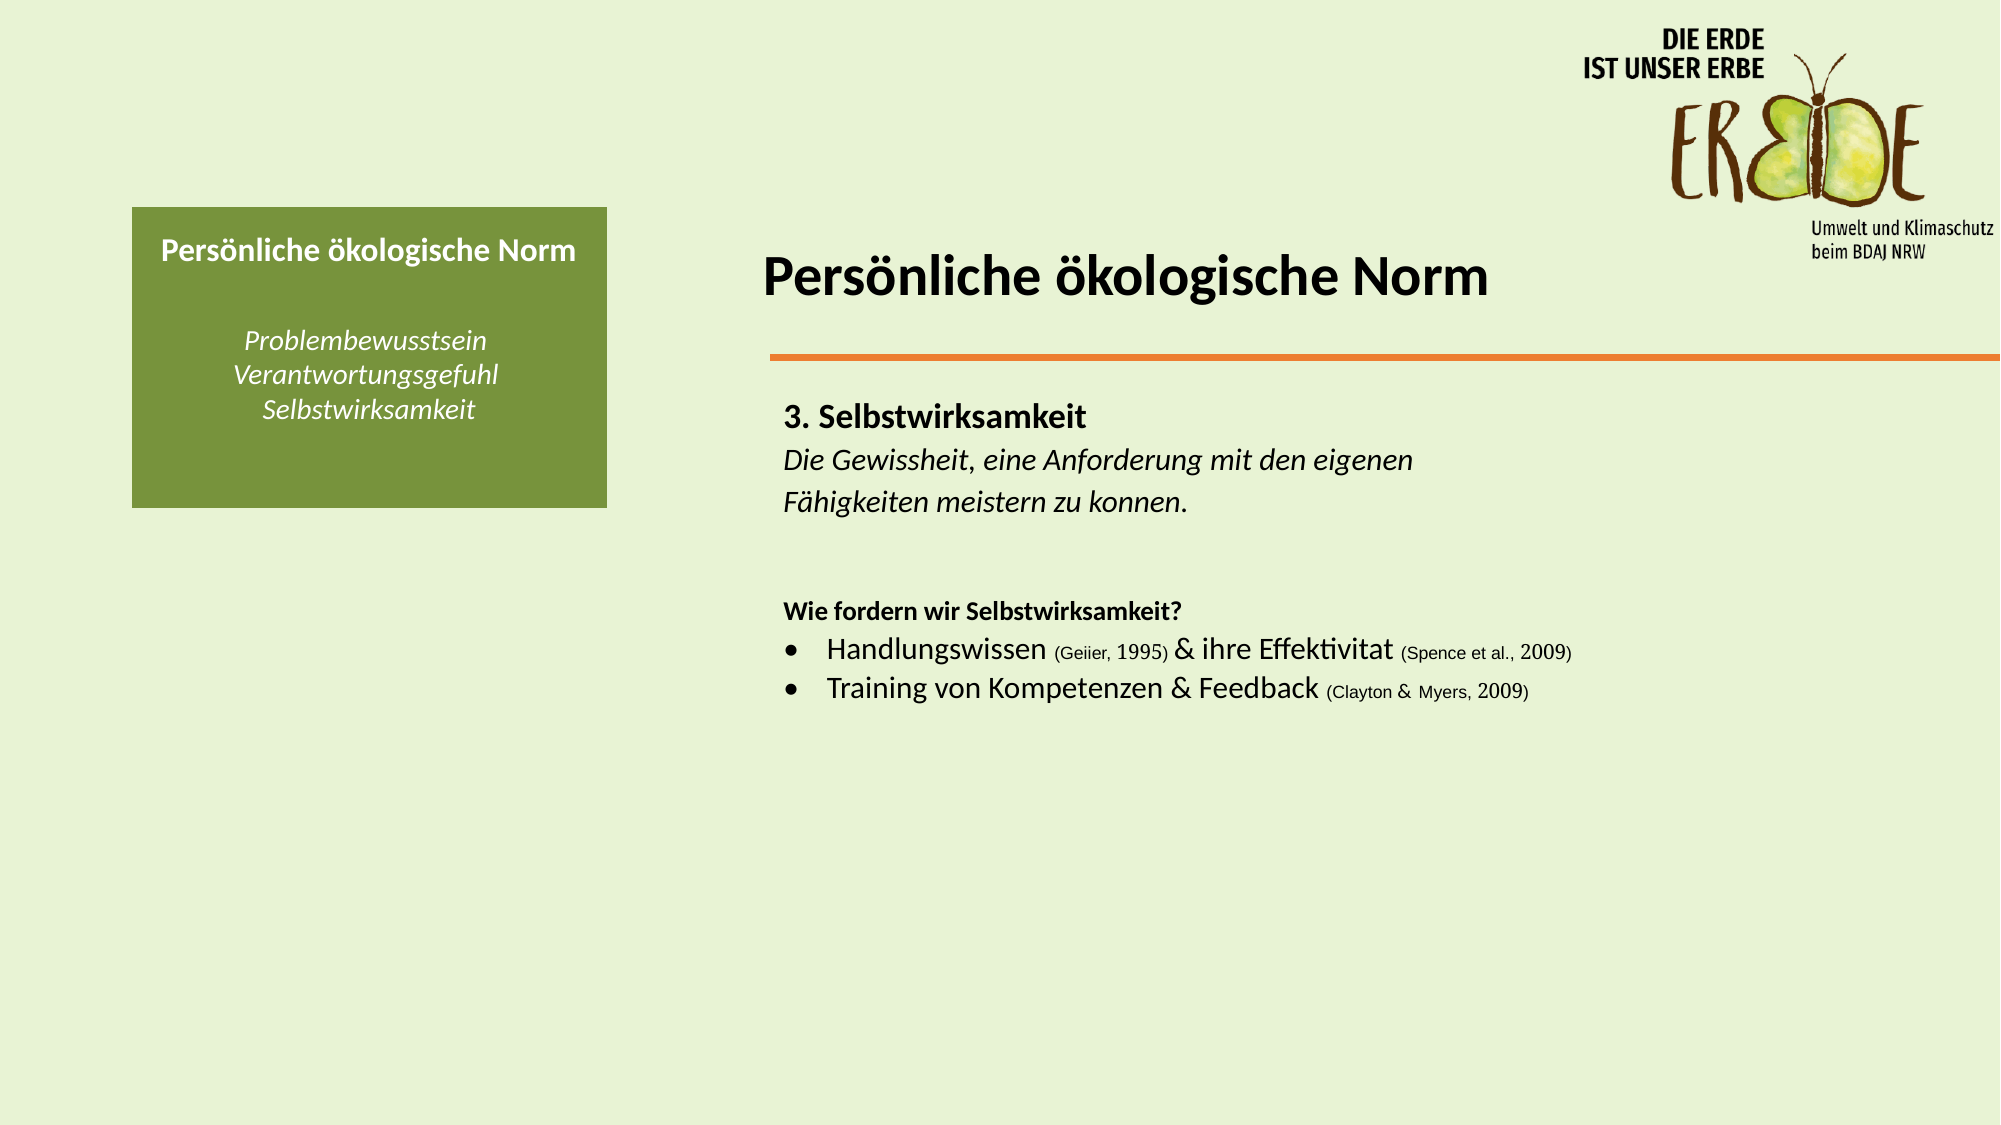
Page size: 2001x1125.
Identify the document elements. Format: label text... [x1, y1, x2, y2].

text_box Persönliche ökologische Norm [748, 245, 2000, 318]
text_box Persönliche ökologische Norm Problembewusstsein Verantwortungsgefuhl Selbstwirksamkeit [132, 207, 607, 508]
text_box Wie fordern wir Selbstwirksamkeit? • Handlungswissen (Geiier, 1995) & ihre Effektivitat (Spence et al., 2009) • Training von Kompetenzen & Feedback (Clayton & Myers, 2009) [783, 586, 1584, 698]
text_box Die Gewissheit, eine Anforderung mit den eigenen Fähigkeiten meistern zu konnen. [783, 435, 1500, 509]
text_box 3. Selbstwirksamkeit [783, 393, 1140, 419]
